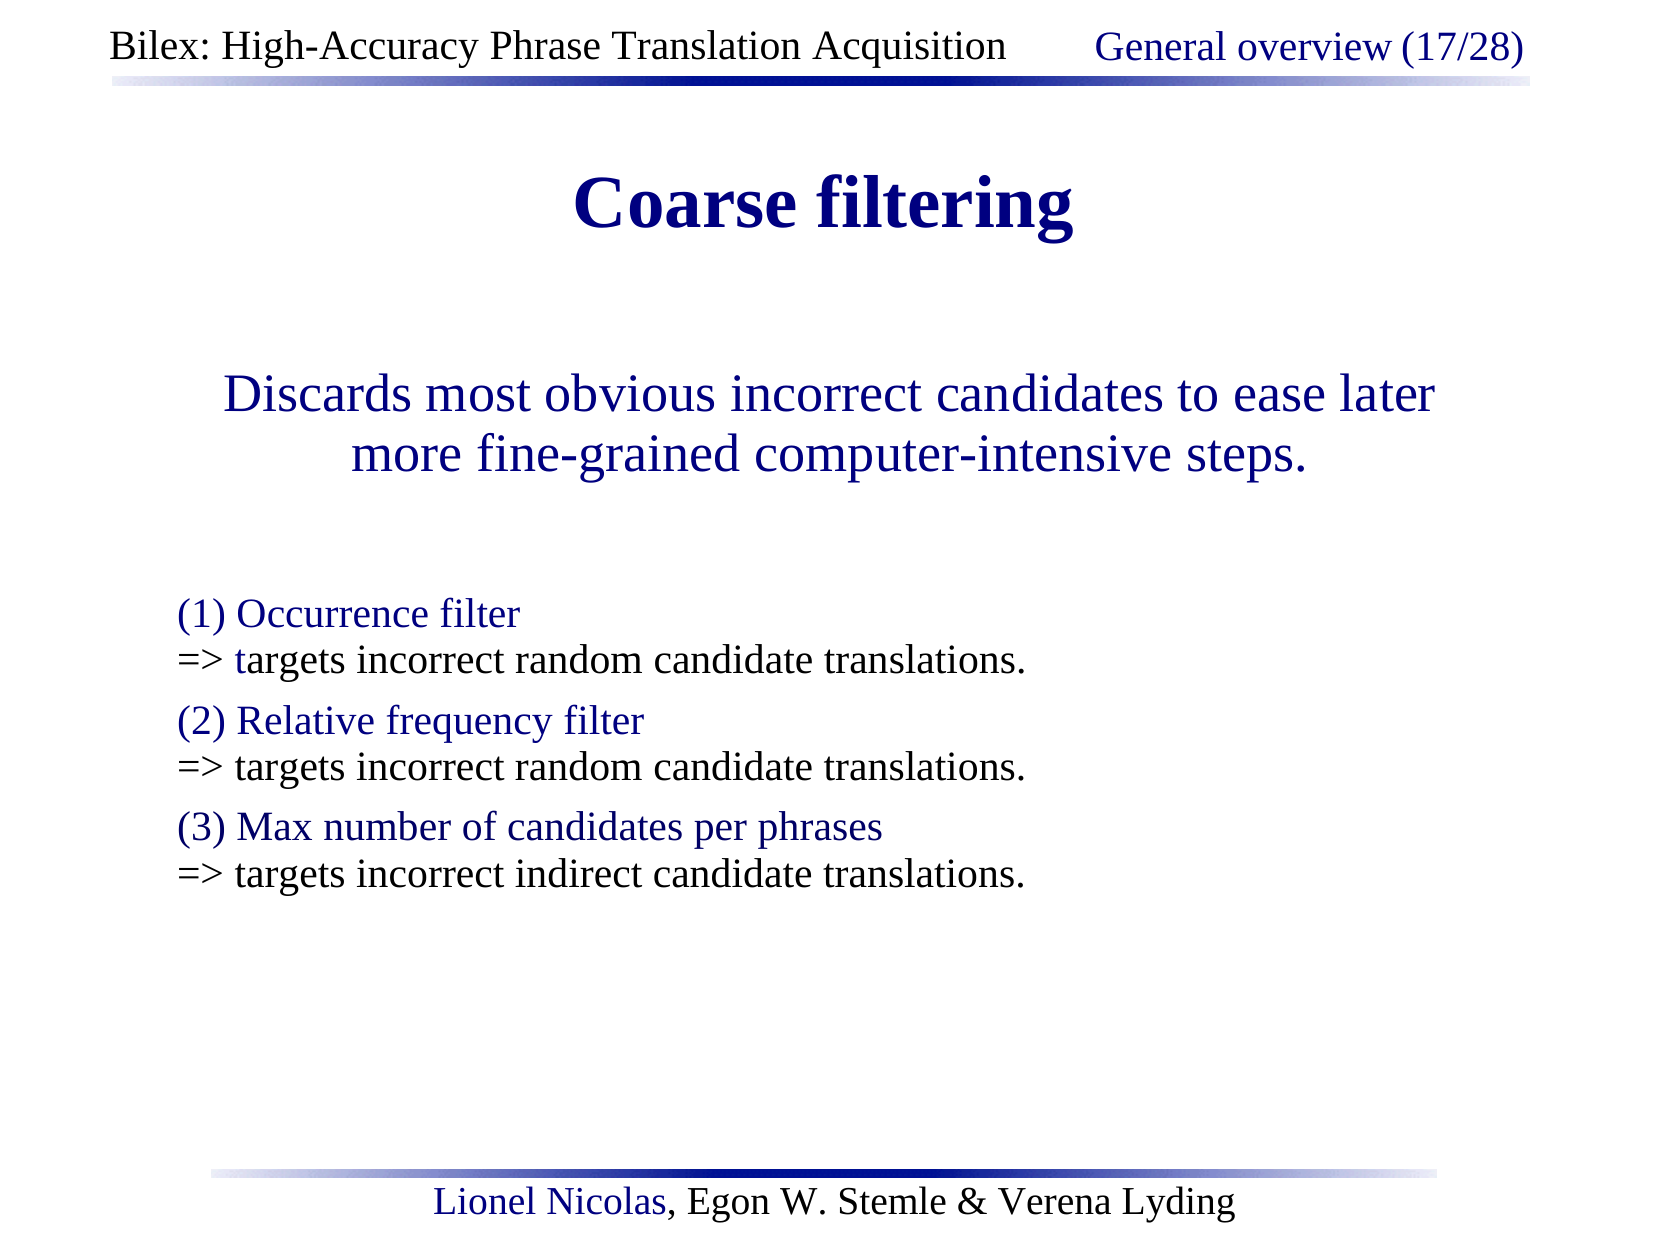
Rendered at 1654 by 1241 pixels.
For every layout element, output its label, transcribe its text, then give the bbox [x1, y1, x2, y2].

picture [112, 76, 1530, 86]
text_box Discards most obvious incorrect candidates to ease later more fine-grained computer-intensive steps. [219, 362, 1441, 494]
text_box (1) Occurrence filter => targets incorrect random candidate translations. (2) Relative frequency filter => targets incorrect random candidate translations. (3) Max number of candidates per phrases => targets incorrect indirect candidate translations. [177, 590, 1465, 925]
text_box Coarse filtering [558, 153, 1093, 337]
text_box General overview [1079, 15, 1409, 82]
picture [211, 1169, 1437, 1178]
